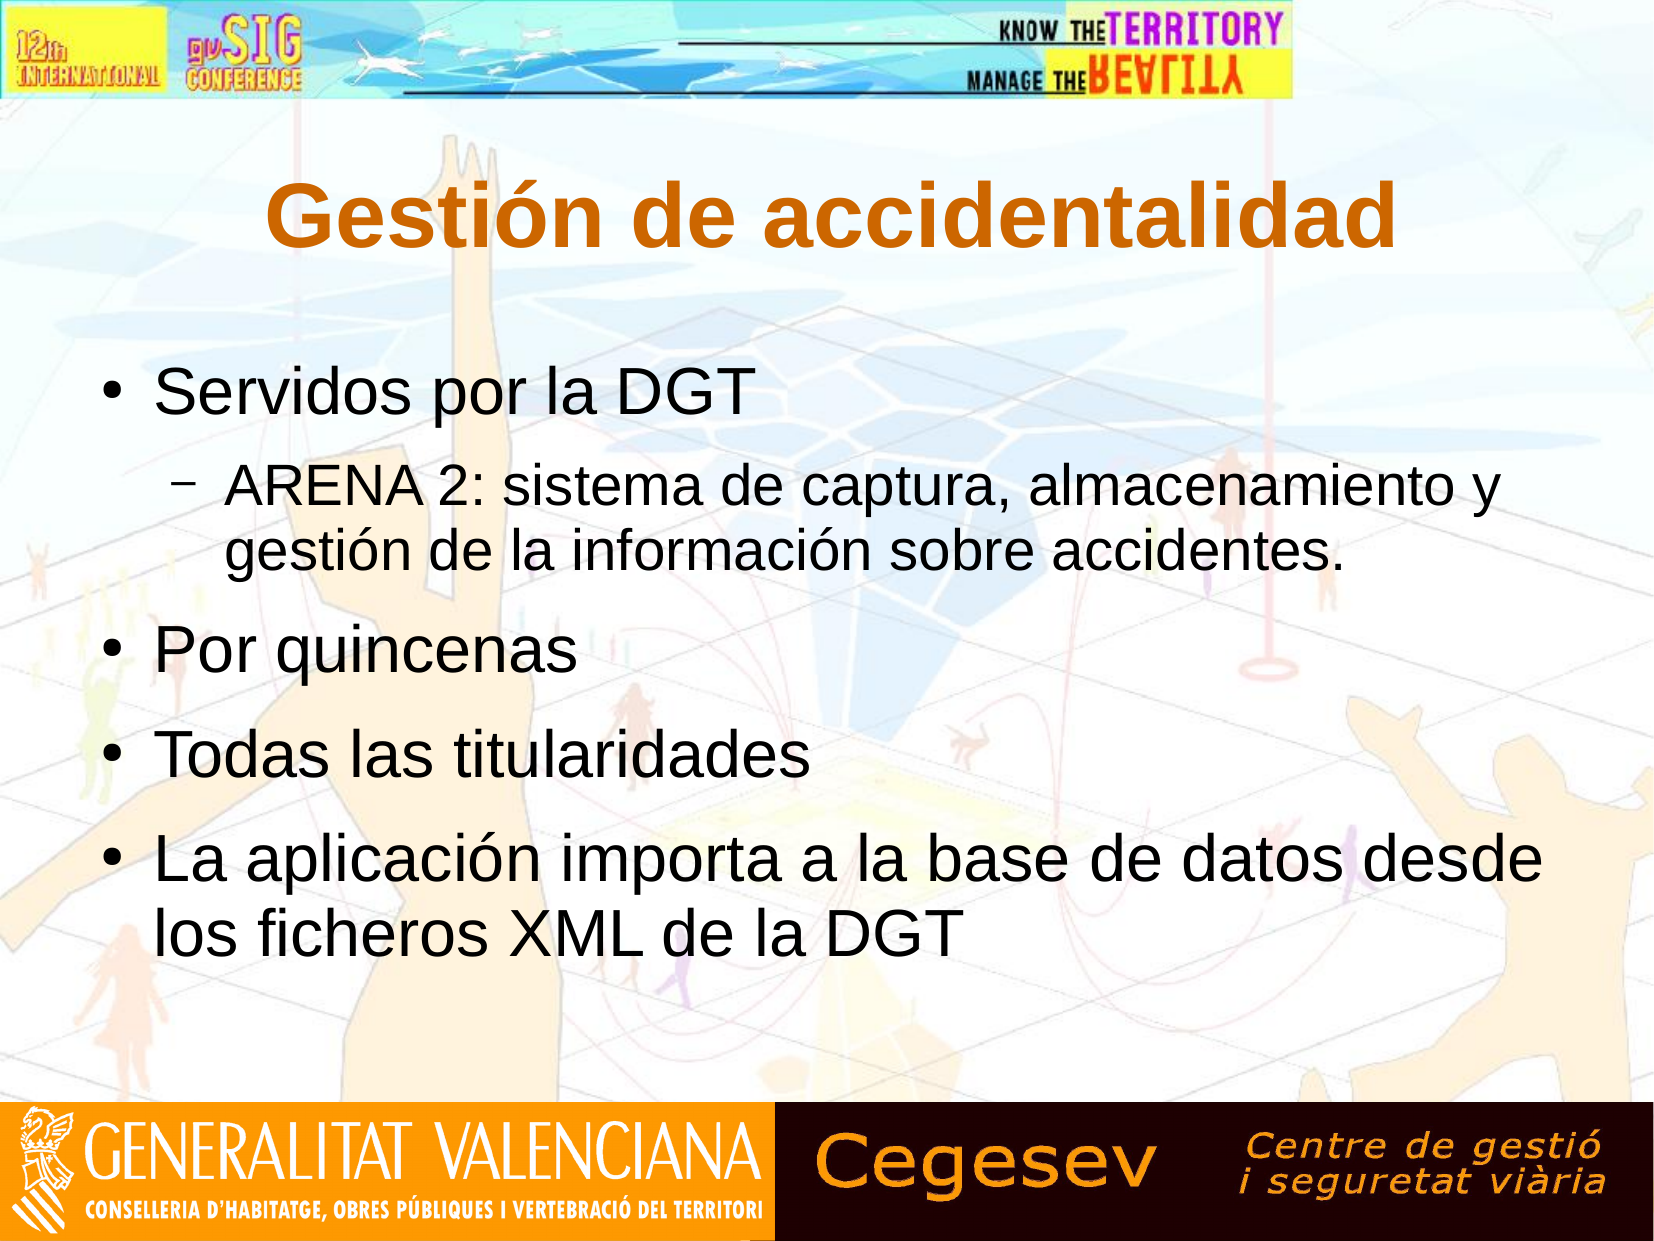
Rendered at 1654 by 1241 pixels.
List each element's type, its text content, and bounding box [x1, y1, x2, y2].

title Gestión de accidentalidad [59, 111, 1607, 319]
list Servidos por la DGT ARENA 2: sistema de captura, almacenamiento y gestión de la información sobre accidentes. Por quincenas Todas las titularidades La aplicación importa a la base de datos desde los ficheros XML de la DGT [82, 354, 1571, 1074]
picture [0, 0, 1654, 1241]
